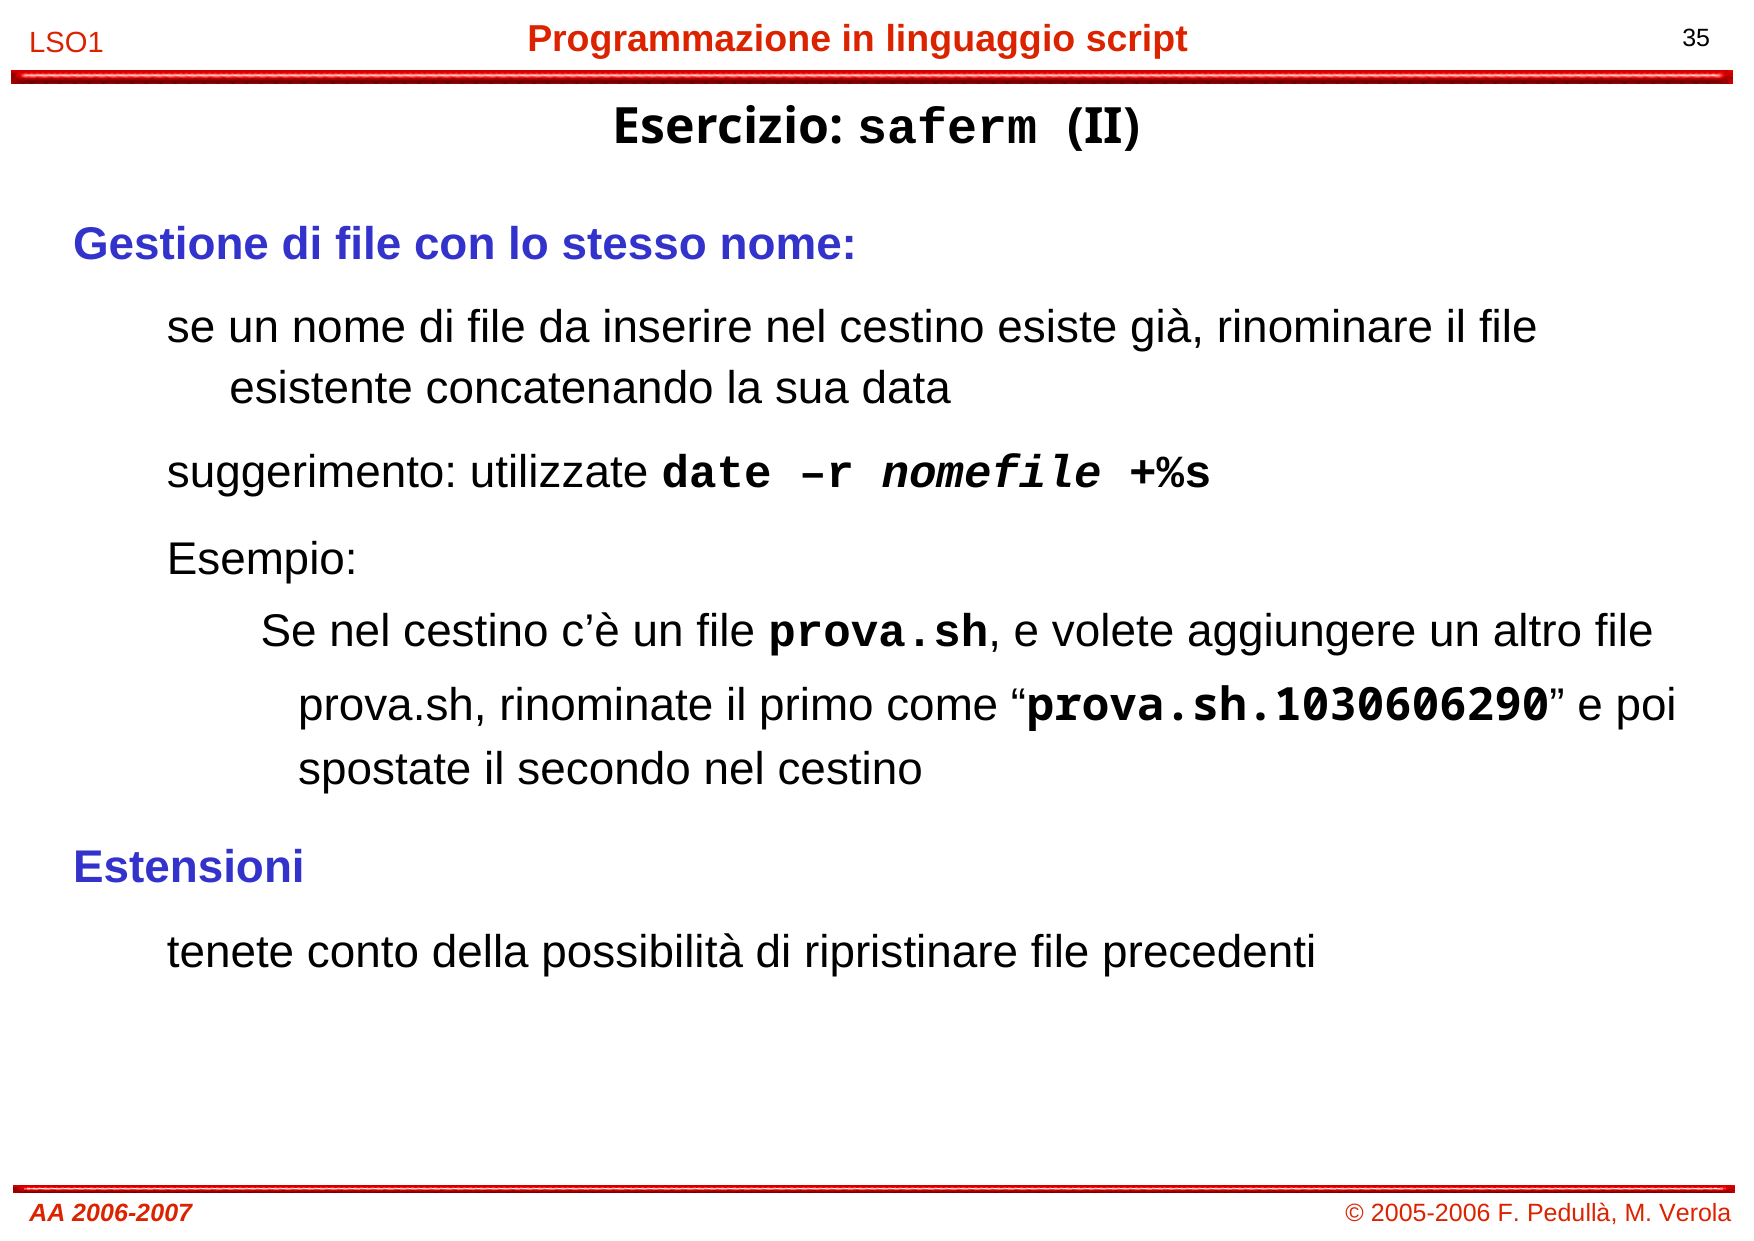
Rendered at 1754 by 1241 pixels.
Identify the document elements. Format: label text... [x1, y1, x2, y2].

title Esercizio: saferm (II) [581, 78, 1172, 174]
picture [11, 70, 1733, 84]
list Gestione di file con lo stesso nome: se un nome di file da inserire nel cestino esiste già, rinominare il file esistente concatenando la sua data suggerimento: utilizzate date –r nomefile +%s Esempio: Se nel cestino c’è un file prova.sh, e volete aggiungere un altro file prova.sh, rinominate il primo come “prova.sh.1030606290” e poi spostate il secondo nel cestino Estensioni tenete conto della possibilità di ripristinare file precedenti [58, 206, 1696, 1032]
picture [13, 1185, 1735, 1193]
